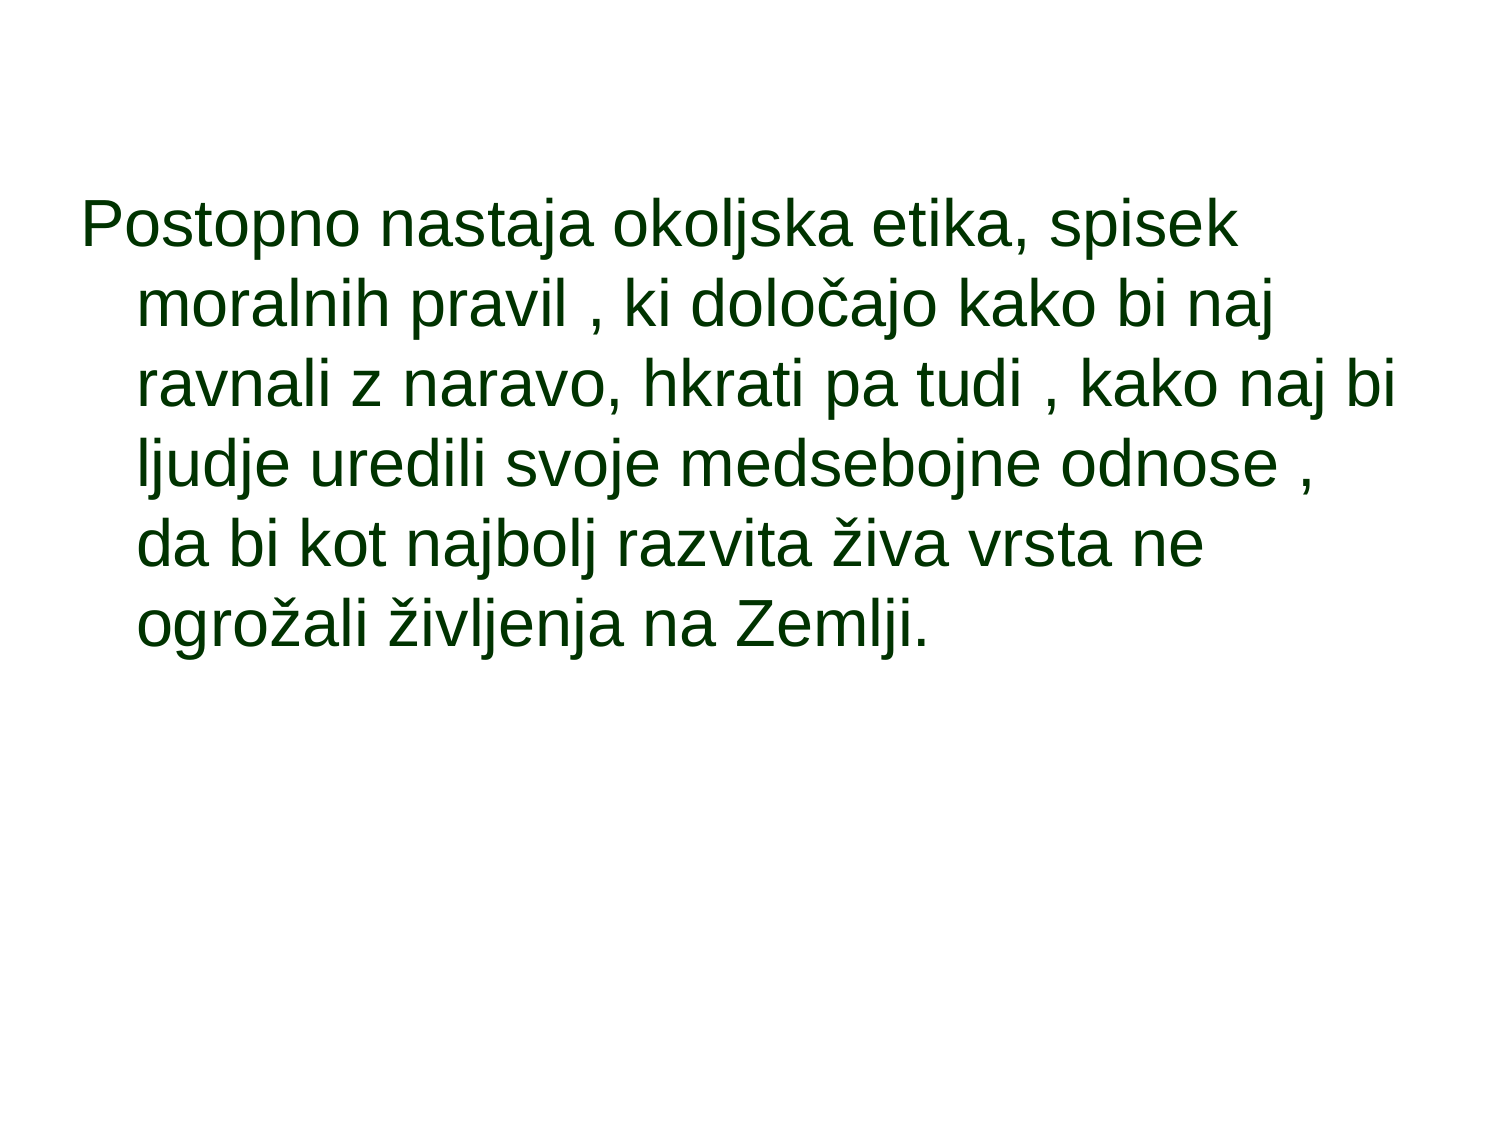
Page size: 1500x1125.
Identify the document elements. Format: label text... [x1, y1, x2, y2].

list Postopno nastaja okoljska etika, spisek moralnih pravil , ki določajo kako bi naj ravnali z naravo, hkrati pa tudi , kako naj bi ljudje uredili svoje medsebojne odnose , da bi kot najbolj razvita živa vrsta ne ogrožali življenja na Zemlji. [64, 172, 1415, 733]
